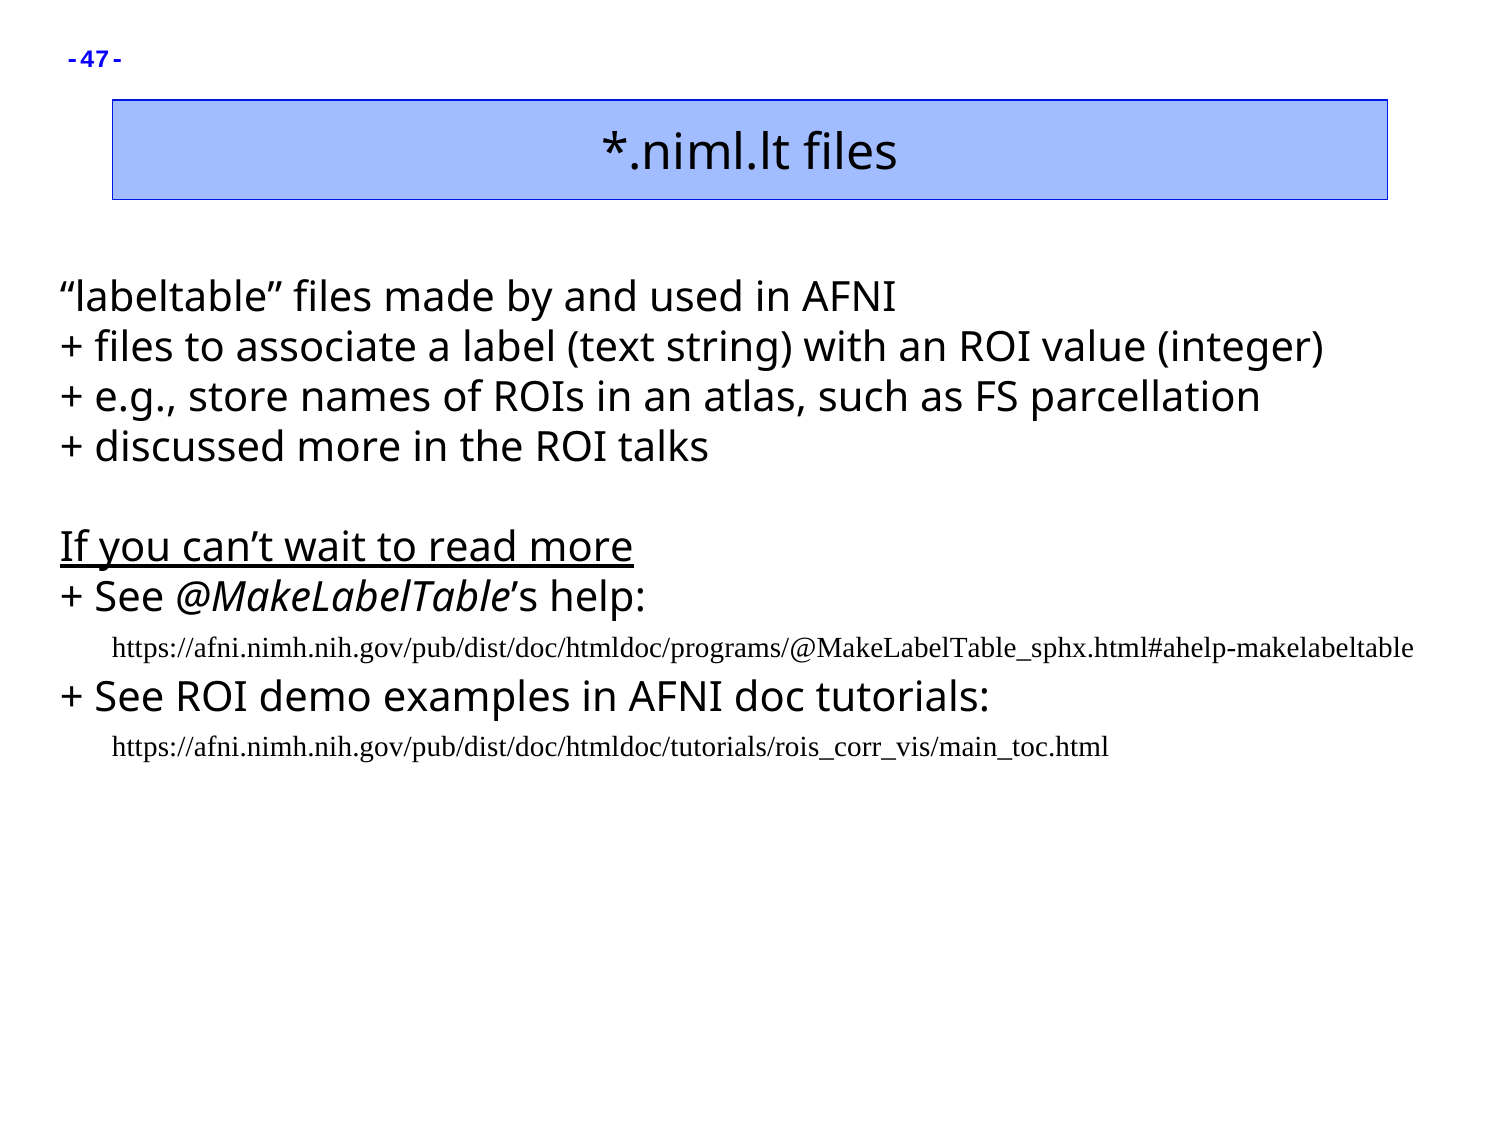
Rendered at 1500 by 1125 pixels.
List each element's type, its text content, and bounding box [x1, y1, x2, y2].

text_box https://afni.nimh.nih.gov/pub/dist/doc/htmldoc/tutorials/rois_corr_vis/main_toc.html [97, 720, 1400, 805]
text_box https://afni.nimh.nih.gov/pub/dist/doc/htmldoc/programs/@MakeLabelTable_sphx.html#ahelp-makelabeltable [97, 621, 1500, 706]
text_box *.niml.lt files [112, 99, 1388, 200]
text_box “labeltable” files made by and used in AFNI + files to associate a label (text string) with an ROI value (integer) + e.g., store names of ROIs in an atlas, such as FS parcellation + discussed more in the ROI talks If you can’t wait to read more + See @MakeLabelTable’s help: + See ROI demo examples in AFNI doc tutorials: [45, 262, 1421, 778]
